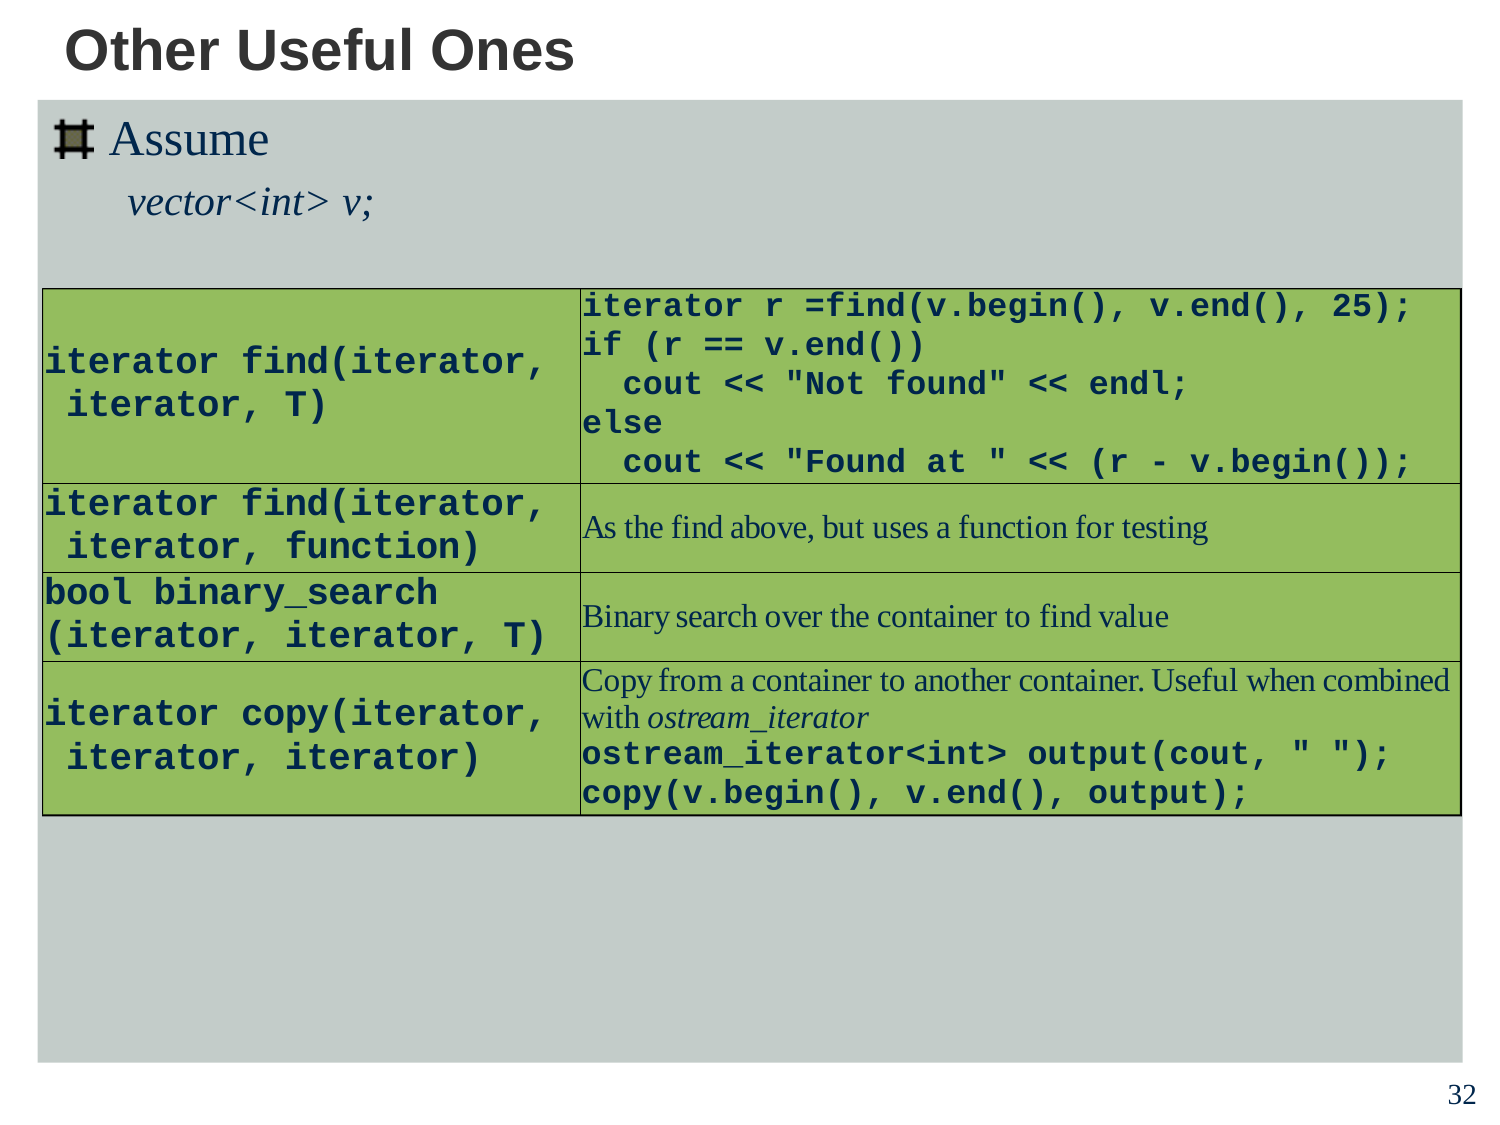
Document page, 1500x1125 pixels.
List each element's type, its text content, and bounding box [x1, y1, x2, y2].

title Other Useful Ones [50, 0, 1450, 91]
chart [42, 288, 1463, 818]
list Assume vector<int> v; [37, 99, 1463, 1063]
